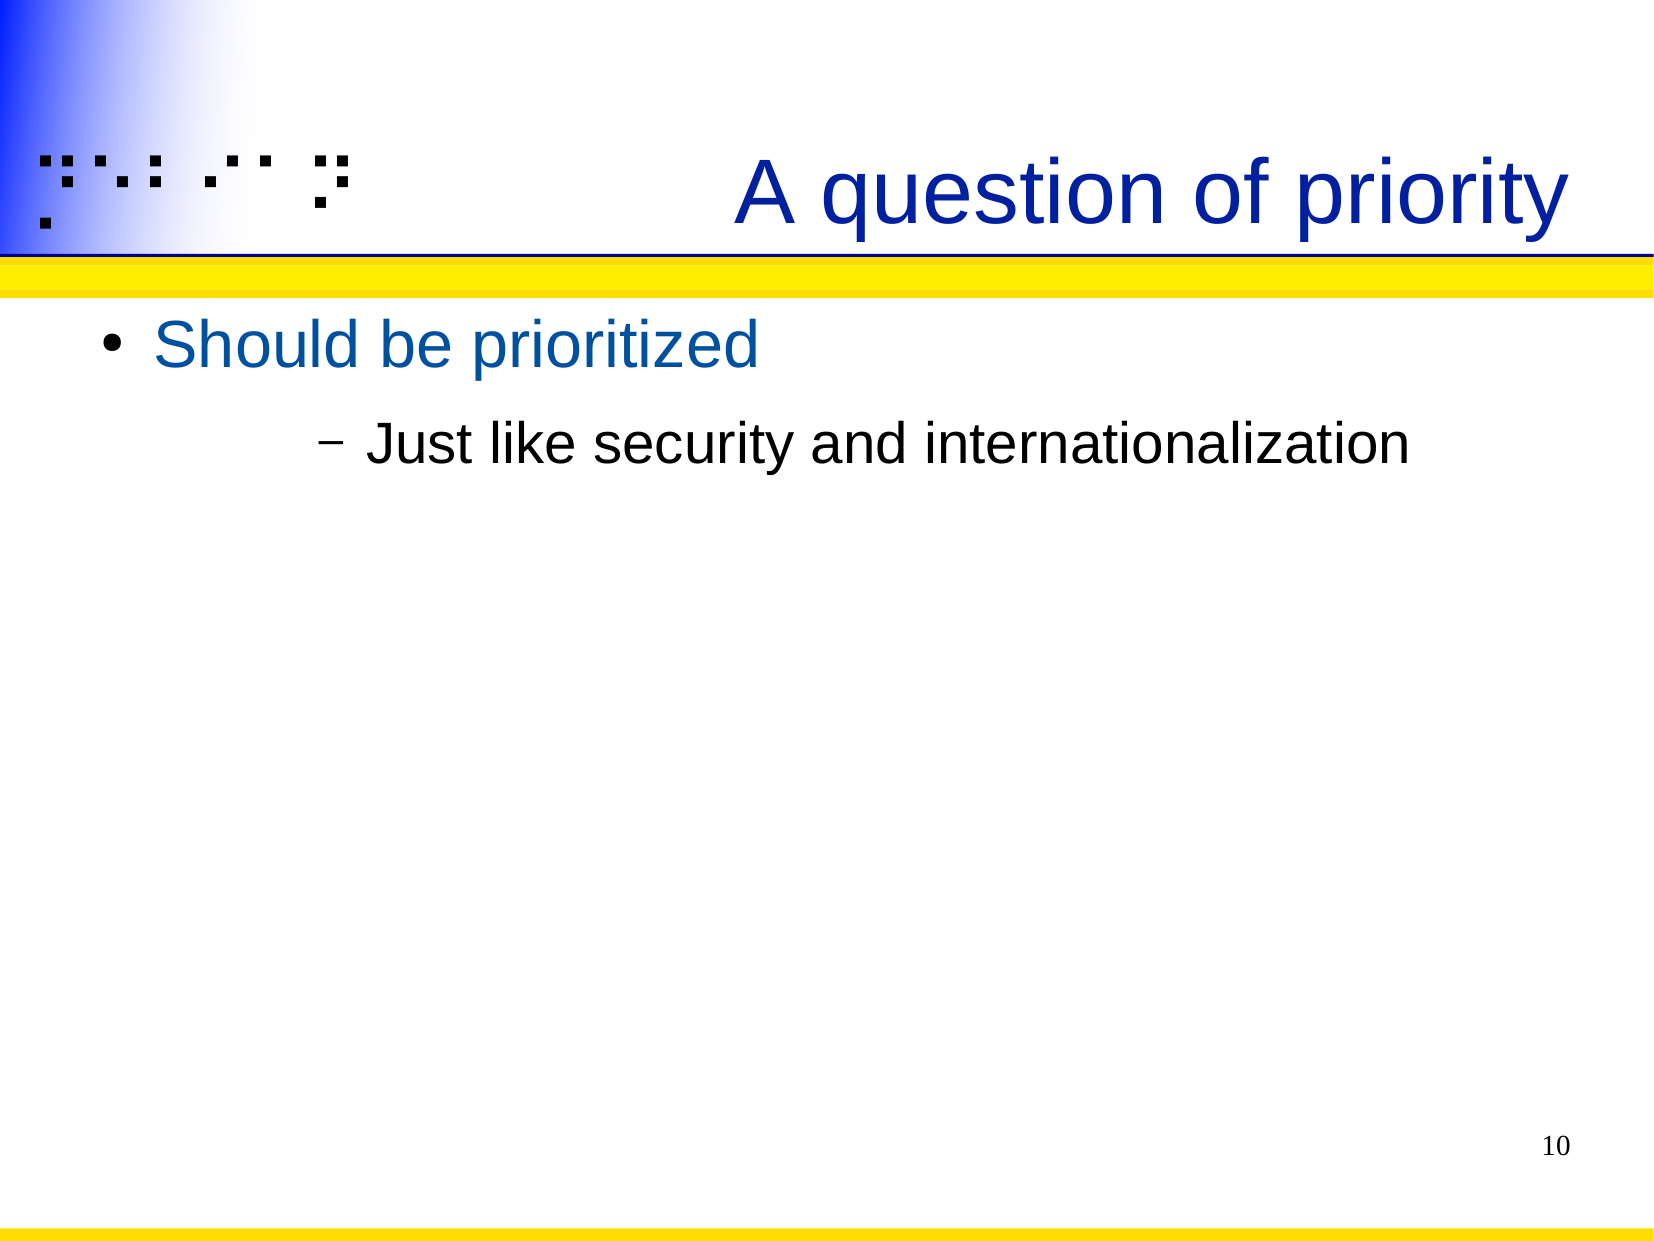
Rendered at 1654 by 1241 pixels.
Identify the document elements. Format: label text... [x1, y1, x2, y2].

title A question of priority [372, 126, 1571, 257]
list Should be prioritized Just like security and internationalization [82, 307, 1571, 1126]
